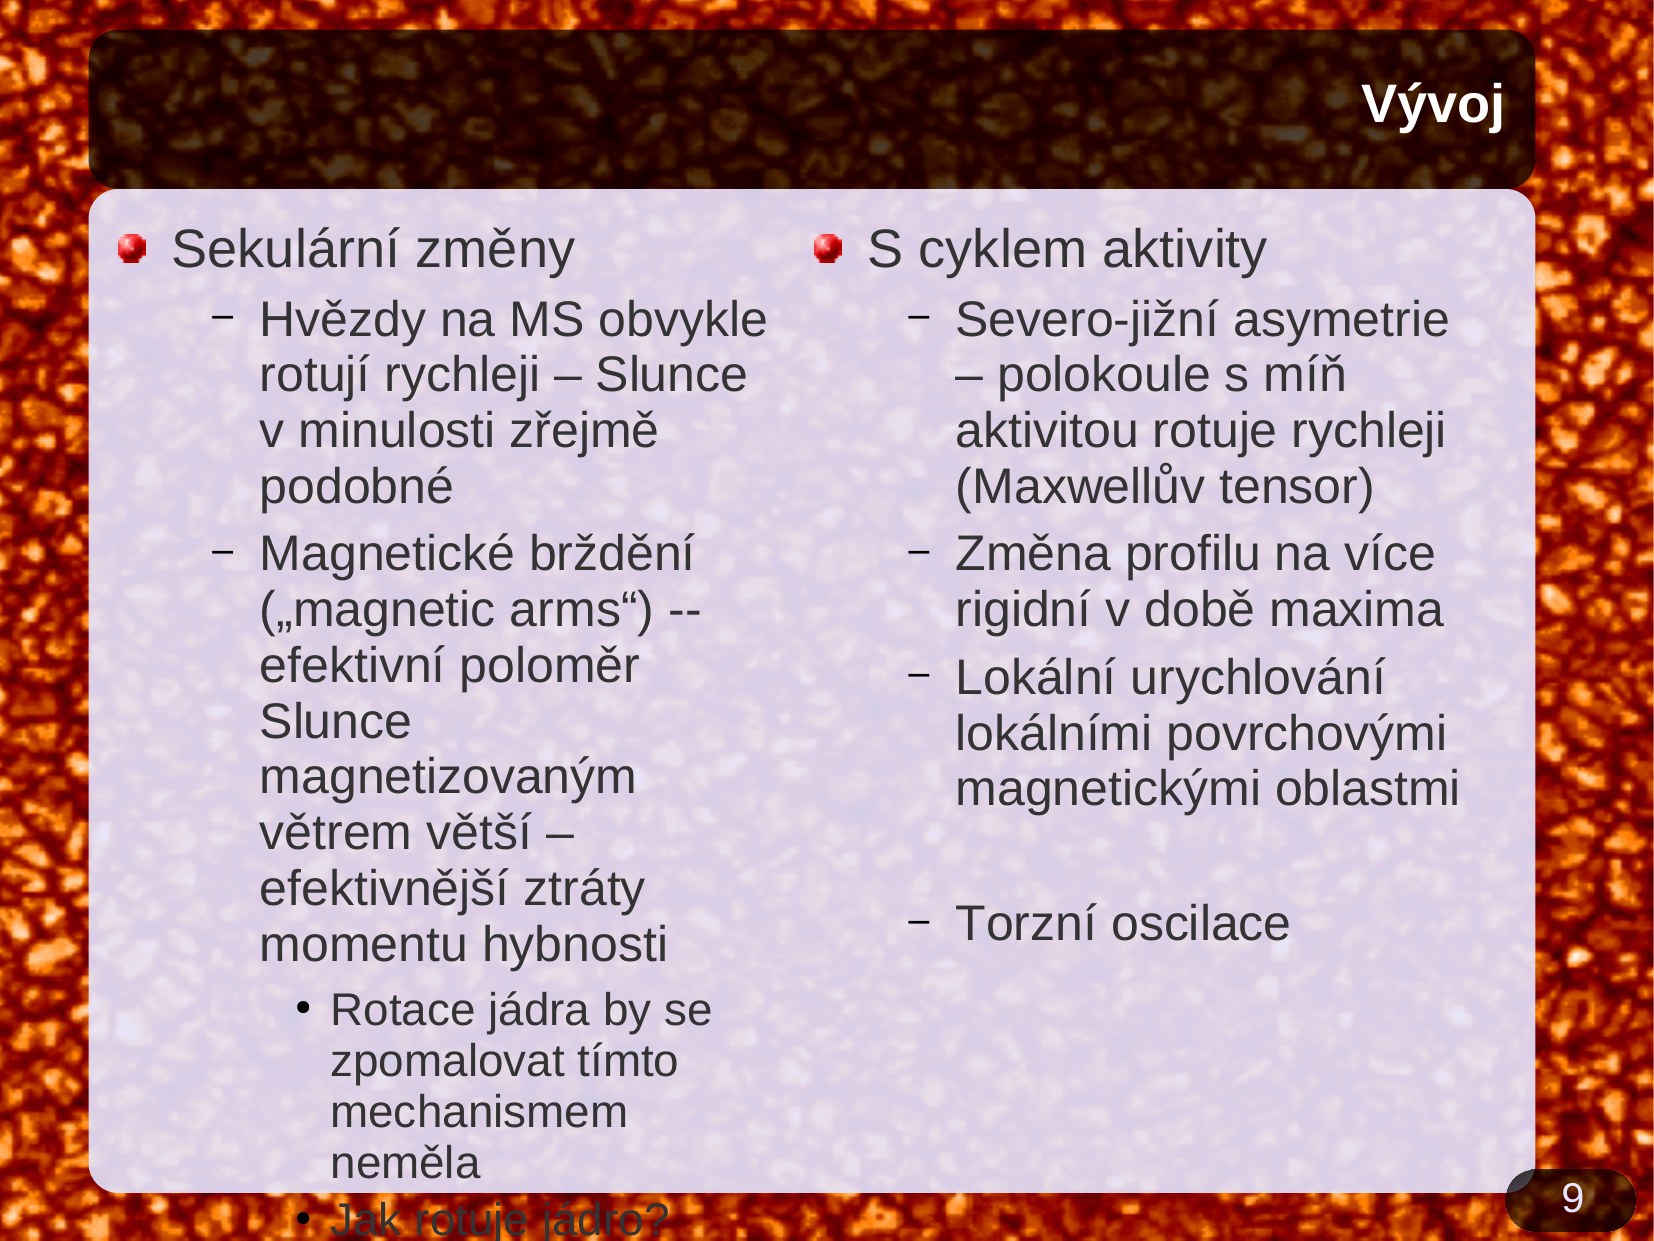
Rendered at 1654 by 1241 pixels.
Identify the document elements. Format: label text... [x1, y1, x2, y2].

title Vývoj [118, 59, 1506, 148]
picture [0, 0, 1654, 1241]
list S cyklem aktivity Severo-jižní asymetrie – polokoule s míň aktivitou rotuje rychleji (Maxwellův tensor) Změna profilu na více rigidní v době maxima Lokální urychlování lokálními povrchovými magnetickými oblastmi Torzní oscilace [814, 218, 1477, 1164]
list Sekulární změny Hvězdy na MS obvykle rotují rychleji – Slunce v minulosti zřejmě podobné Magnetické brždění („magnetic arms“) -- efektivní poloměr Slunce magnetizovaným větrem větší – efektivnější ztráty momentu hybnosti Rotace jádra by se zpomalovat tímto mechanismem neměla Jak rotuje jádro? [118, 218, 781, 1241]
